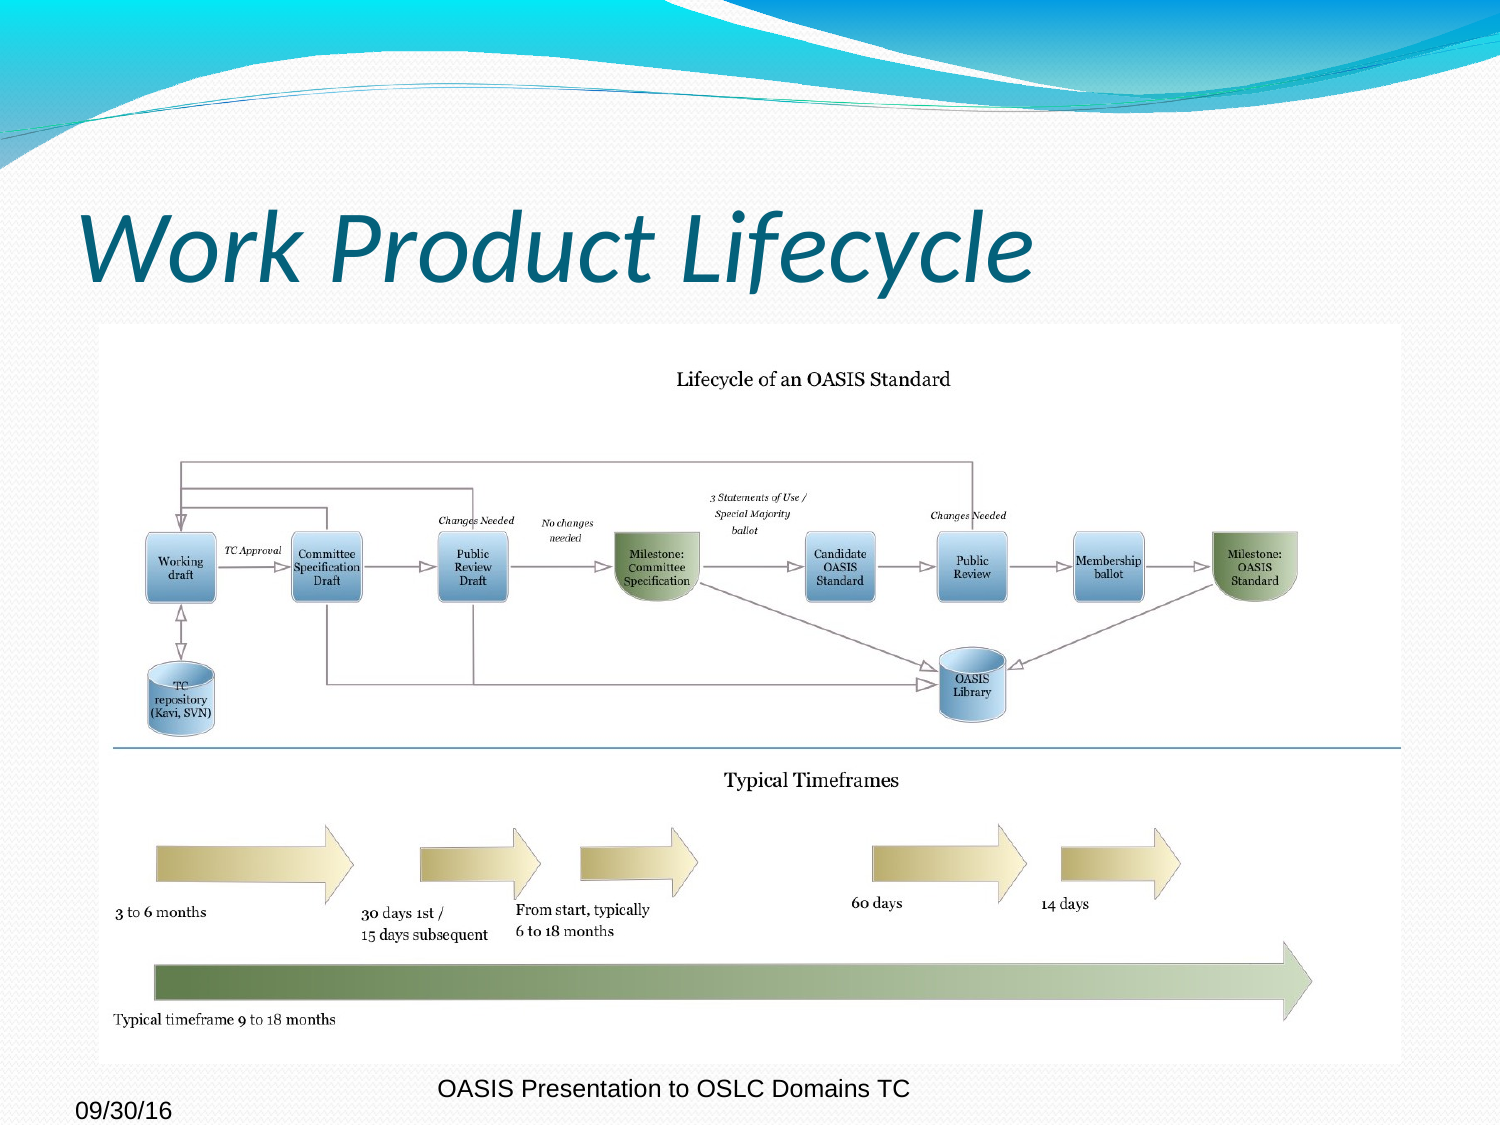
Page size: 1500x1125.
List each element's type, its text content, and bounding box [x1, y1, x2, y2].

picture [0, 0, 1500, 1125]
text_box Work Product Lifecycle [75, 115, 1426, 304]
text_box OASIS Presentation to OSLC Domains TC [437, 1064, 988, 1103]
text_box 09/30/16 [75, 1087, 425, 1125]
